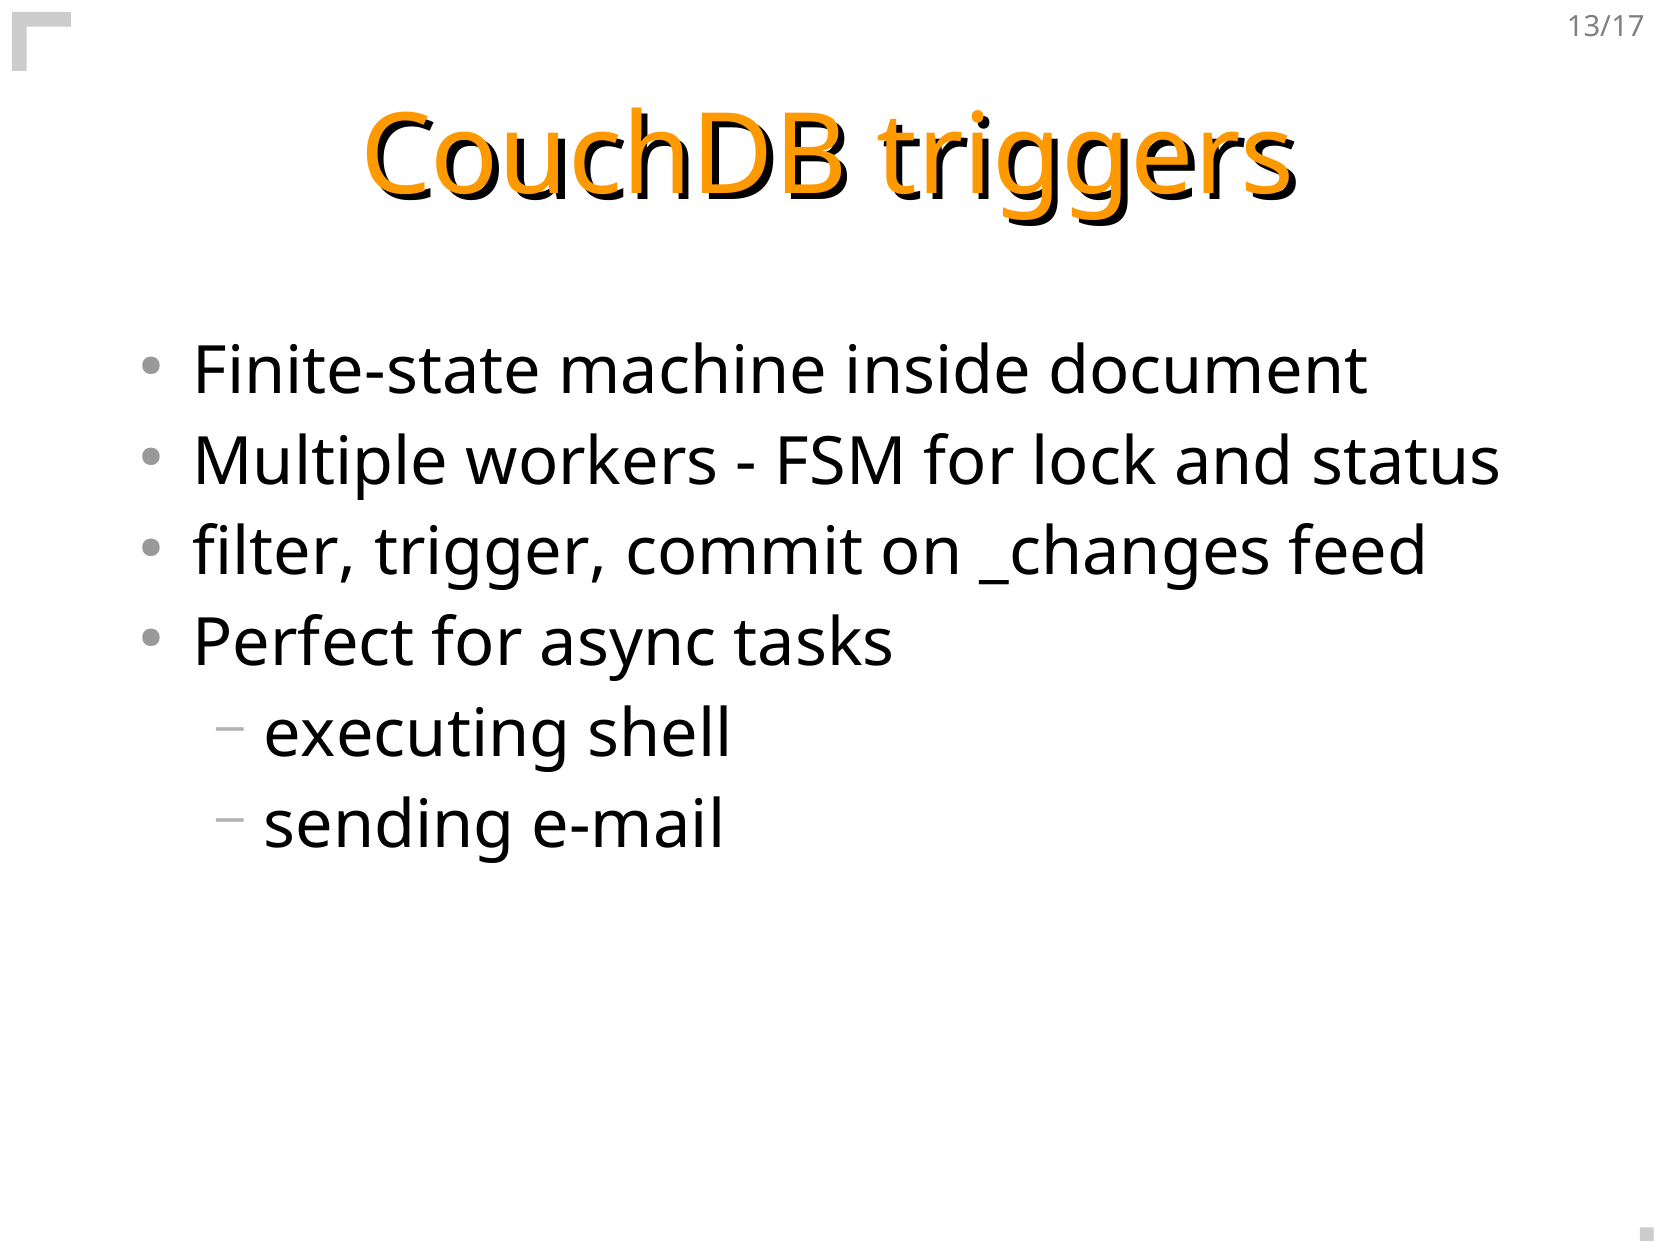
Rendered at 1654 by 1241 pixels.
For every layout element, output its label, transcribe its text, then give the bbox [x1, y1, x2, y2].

title CouchDB triggers [121, 46, 1534, 254]
list Finite-state machine inside document Multiple workers - FSM for lock and status filter, trigger, commit on _changes feed Perfect for async tasks executing shell sending e-mail [121, 322, 1561, 1132]
